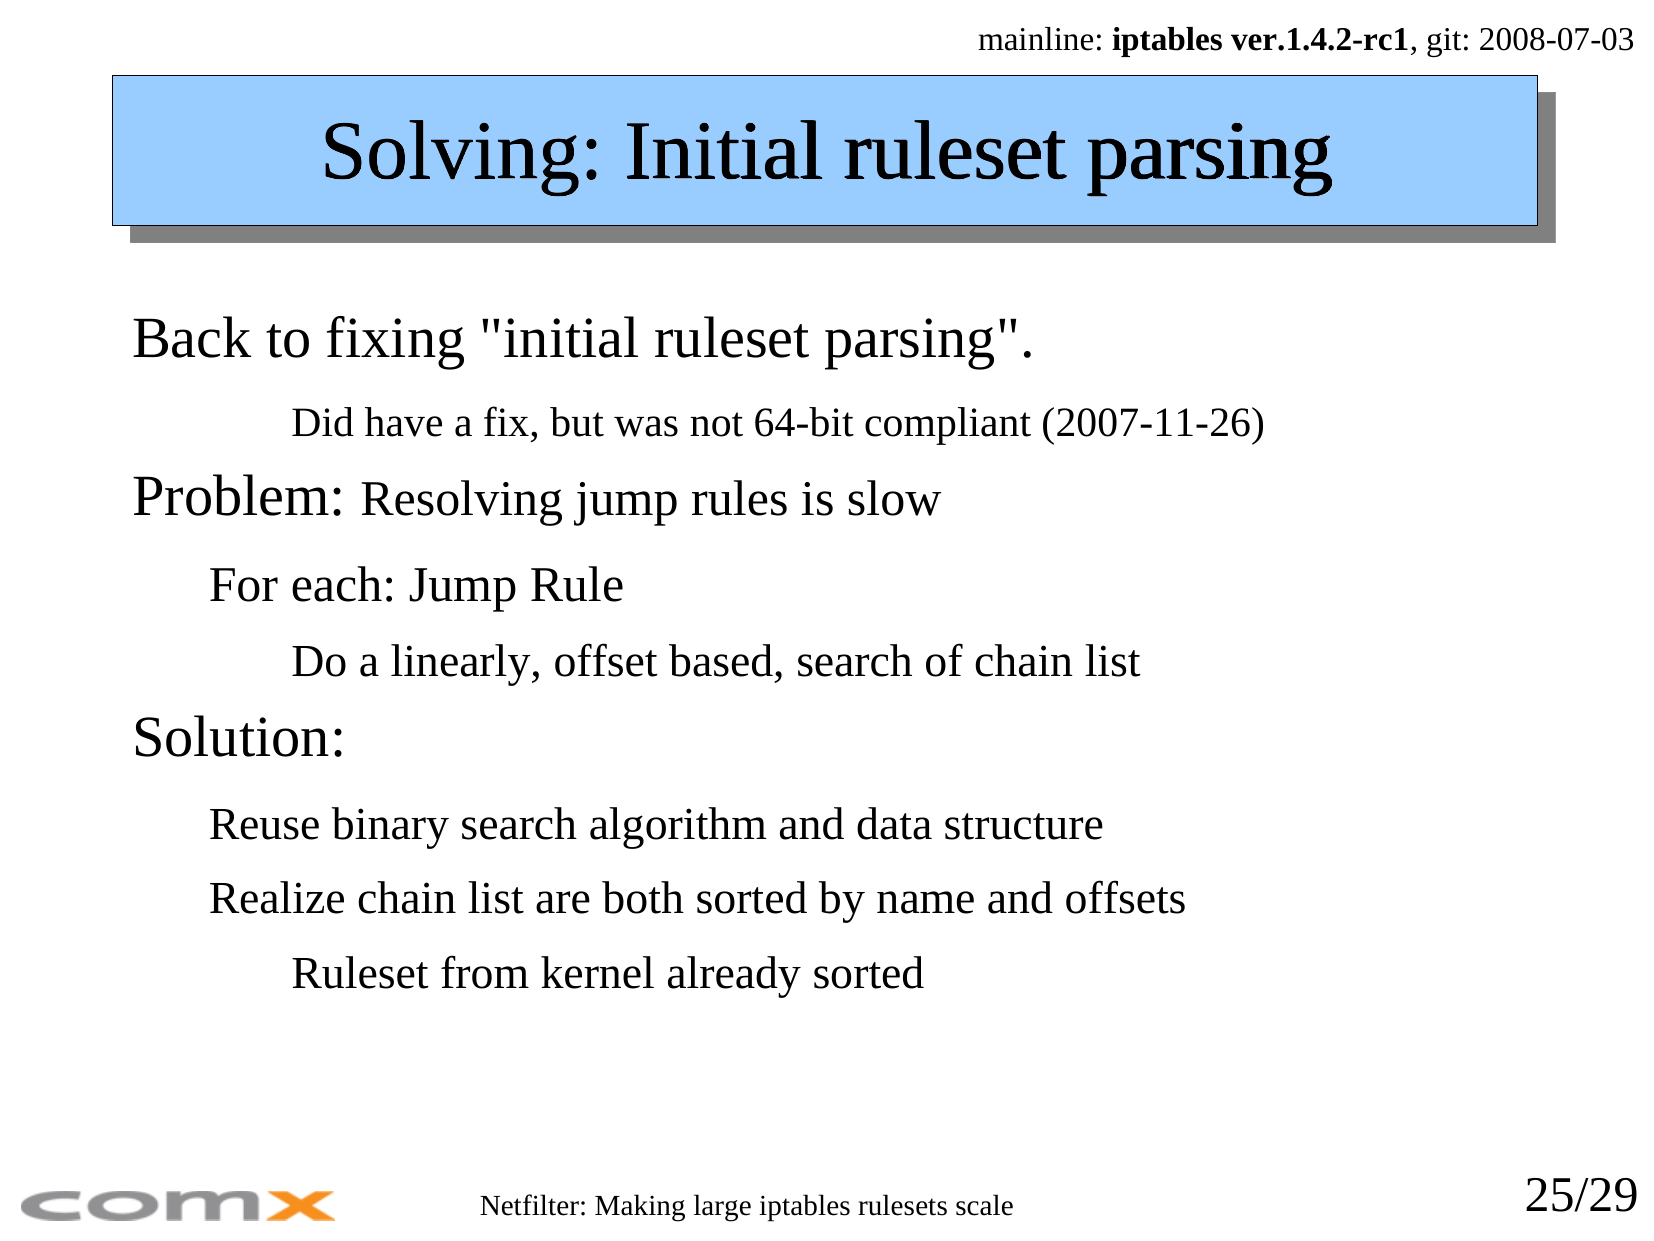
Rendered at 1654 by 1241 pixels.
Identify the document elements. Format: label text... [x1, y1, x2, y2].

text_box mainline: iptables ver.1.4.2-rc1, git: 2008-07-03 [637, 5, 1651, 76]
picture [21, 1191, 335, 1221]
list Back to fixing "initial ruleset parsing". Did have a fix, but was not 64-bit compliant (2007-11-26) Problem: Resolving jump rules is slow For each: Jump Rule Do a linearly, offset based, search of chain list Solution: Reuse binary search algorithm and data structure Realize chain list are both sorted by name and offsets Ruleset from kernel already sorted [114, 305, 1576, 1063]
title Solving: Initial ruleset parsing [116, 90, 1538, 211]
